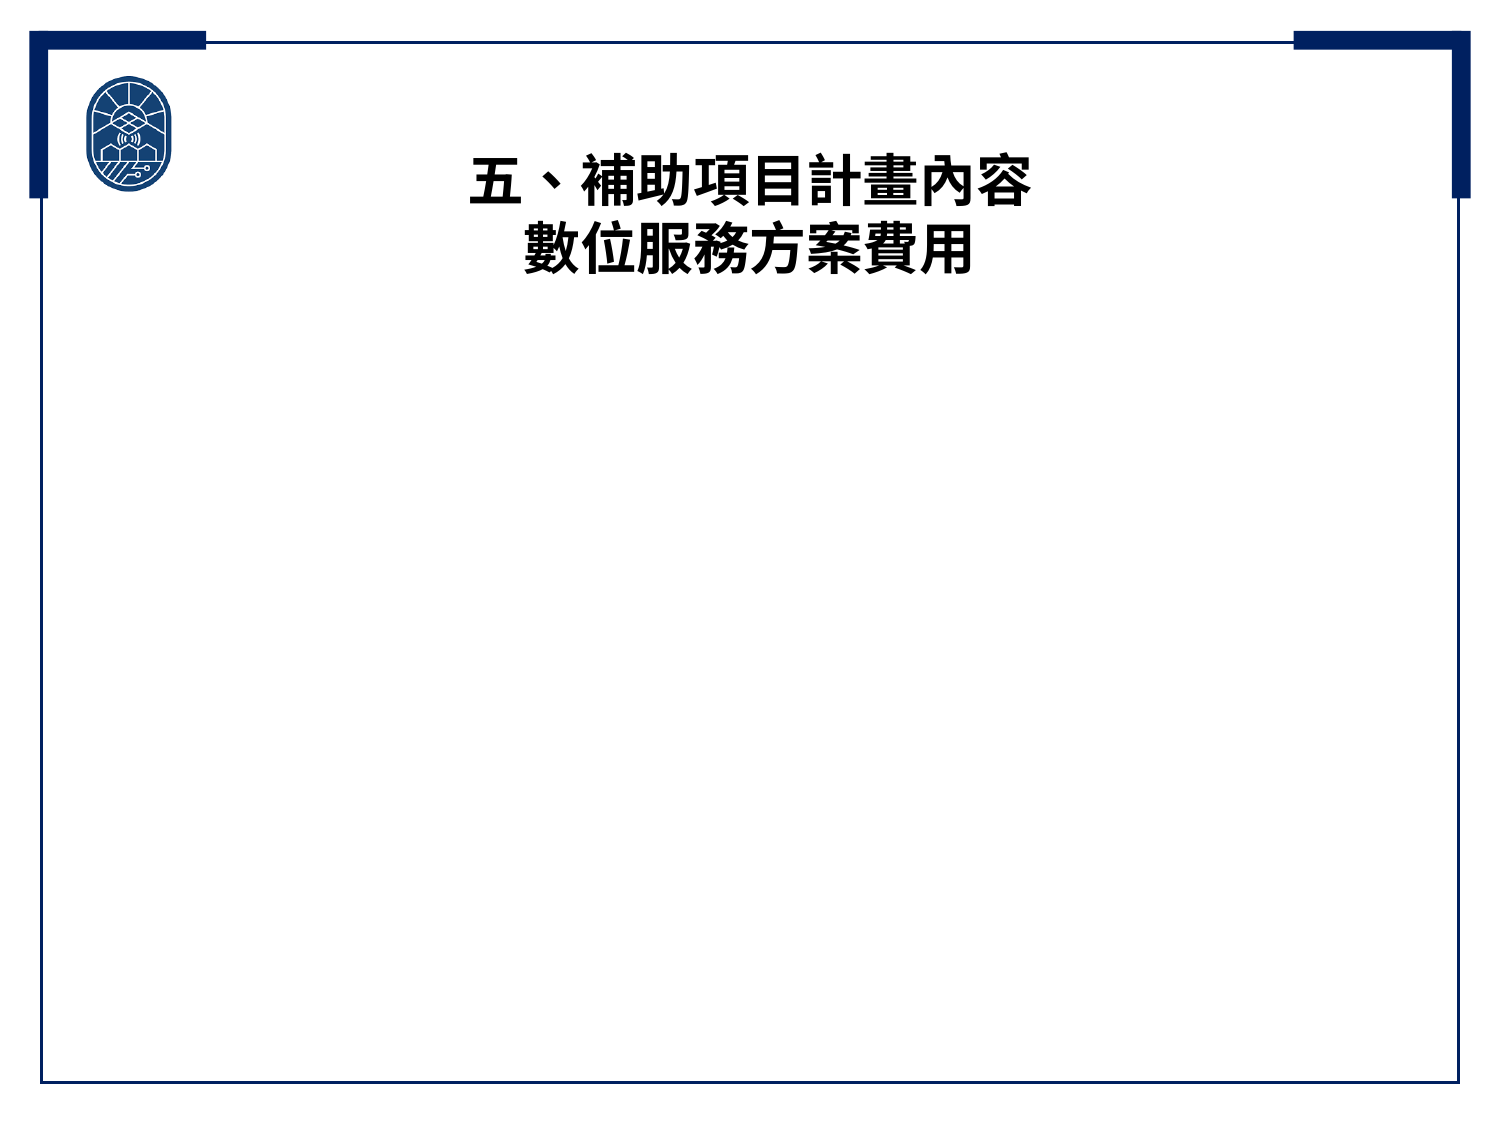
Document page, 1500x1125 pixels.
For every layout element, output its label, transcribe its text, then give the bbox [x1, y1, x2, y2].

text_box 五、補助項目計畫內容 數位服務方案費用 [74, 137, 1425, 289]
picture [50, 55, 207, 212]
